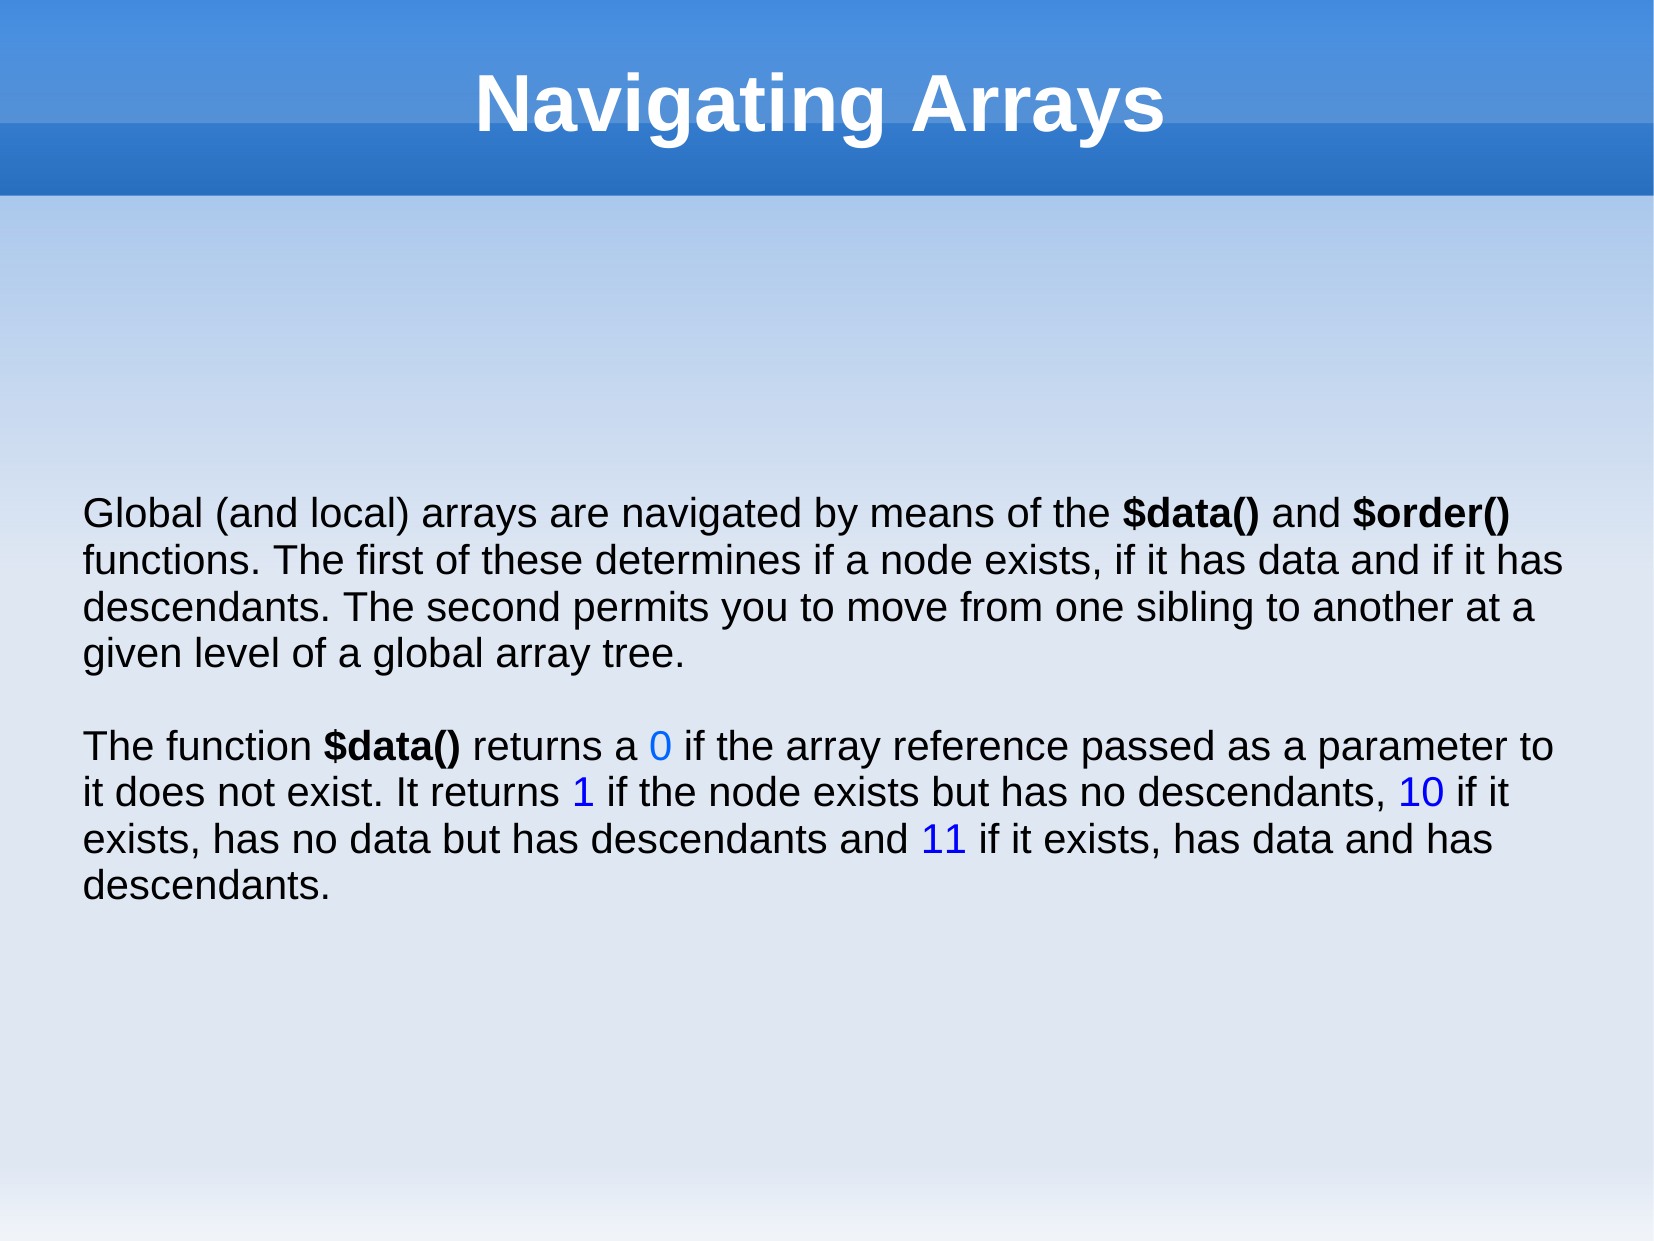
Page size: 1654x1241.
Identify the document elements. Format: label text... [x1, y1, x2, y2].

subtitle Global (and local) arrays are navigated by means of the $data() and $order() functions. The first of these determines if a node exists, if it has data and if it has descendants. The second permits you to move from one sibling to another at a given level of a global array tree. The function $data() returns a 0 if the array reference passed as a parameter to it does not exist. It returns 1 if the node exists but has no descendants, 10 if it exists, has no data but has descendants and 11 if it exists, has data and has descendants. [82, 290, 1571, 1109]
title Navigating Arrays [76, 0, 1565, 208]
picture [0, 0, 1654, 1241]
